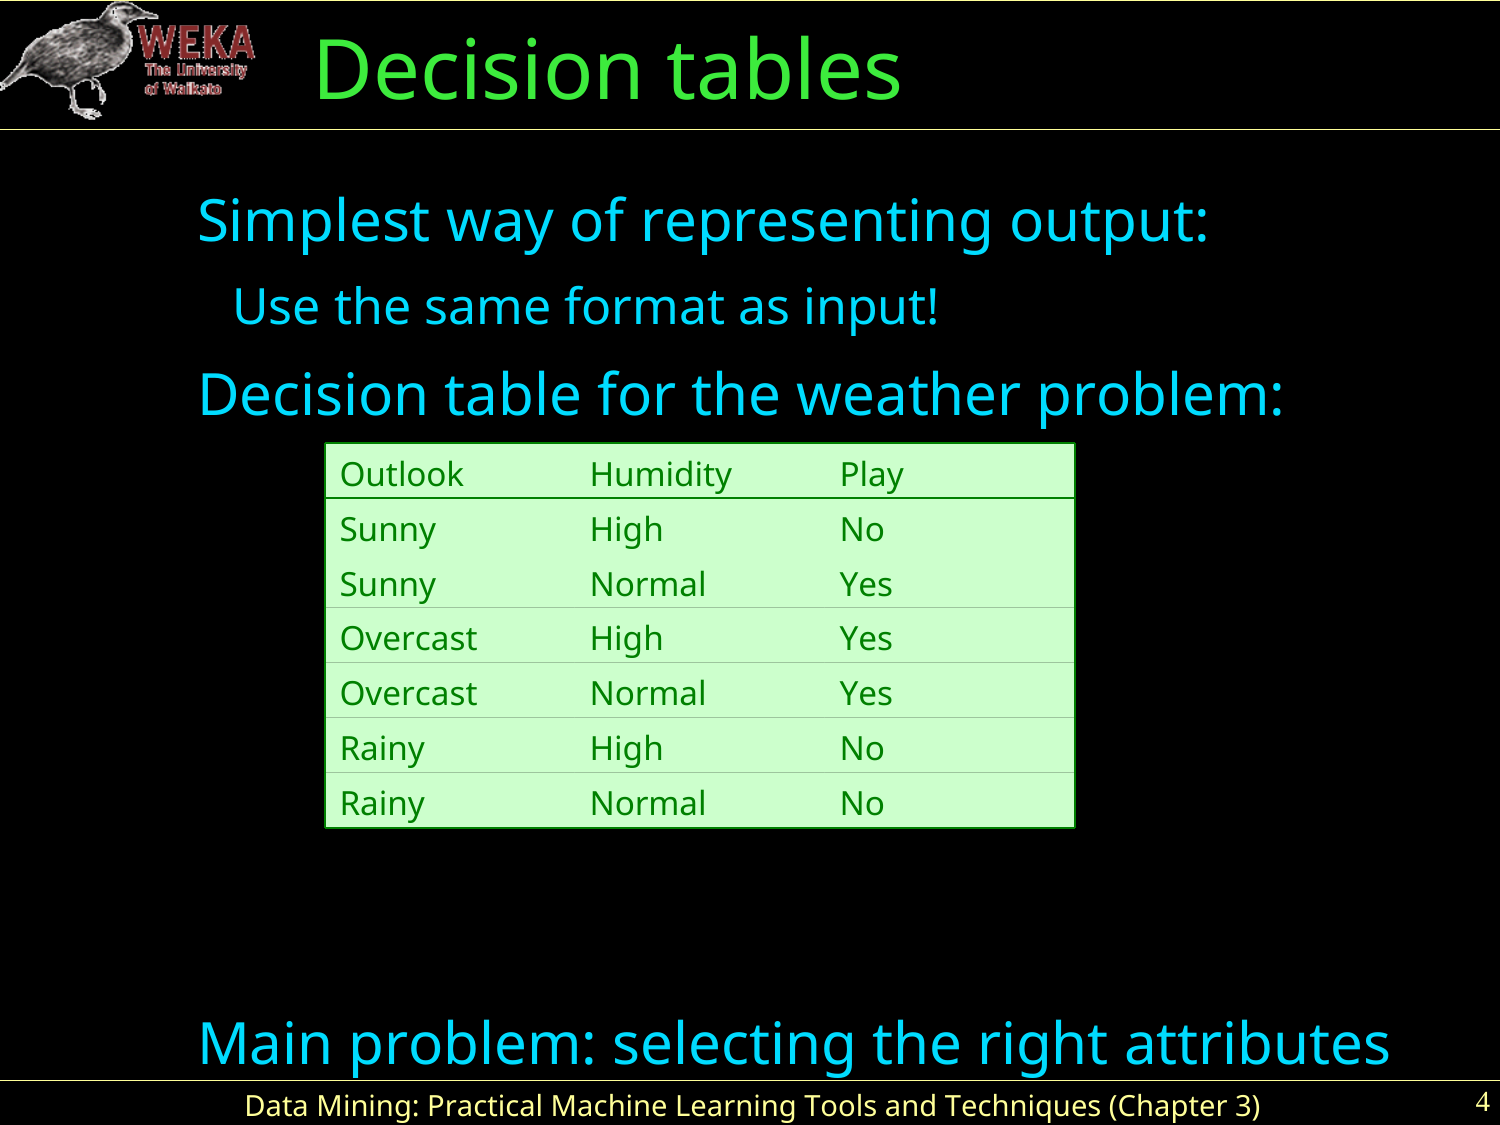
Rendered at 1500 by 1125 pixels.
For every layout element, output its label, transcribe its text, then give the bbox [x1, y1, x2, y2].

text_box Humidity [575, 444, 825, 497]
text_box Play [825, 444, 1074, 497]
text_box High [575, 718, 825, 773]
text_box Sunny [326, 553, 575, 608]
text_box Normal [575, 553, 825, 608]
text_box Outlook [326, 444, 575, 497]
title Decision tables [297, 0, 1500, 148]
text_box Rainy [326, 718, 575, 773]
text_box Yes [825, 663, 1074, 718]
text_box Yes [825, 553, 1074, 608]
text_box Normal [575, 663, 825, 718]
text_box No [825, 773, 1074, 827]
text_box High [575, 608, 825, 663]
text_box No [825, 499, 1074, 553]
text_box Normal [575, 773, 825, 827]
text_box Rainy [326, 773, 575, 827]
text_box Sunny [326, 499, 575, 553]
text_box High [575, 499, 825, 553]
text_box Simplest way of representing output: Use the same format as input! Decision table for the weather problem: Main problem: selecting the right attributes [146, 171, 1447, 953]
text_box Overcast [326, 663, 575, 718]
text_box Yes [825, 608, 1074, 663]
text_box Overcast [326, 608, 575, 663]
picture [0, 1, 266, 129]
text_box No [825, 718, 1074, 773]
